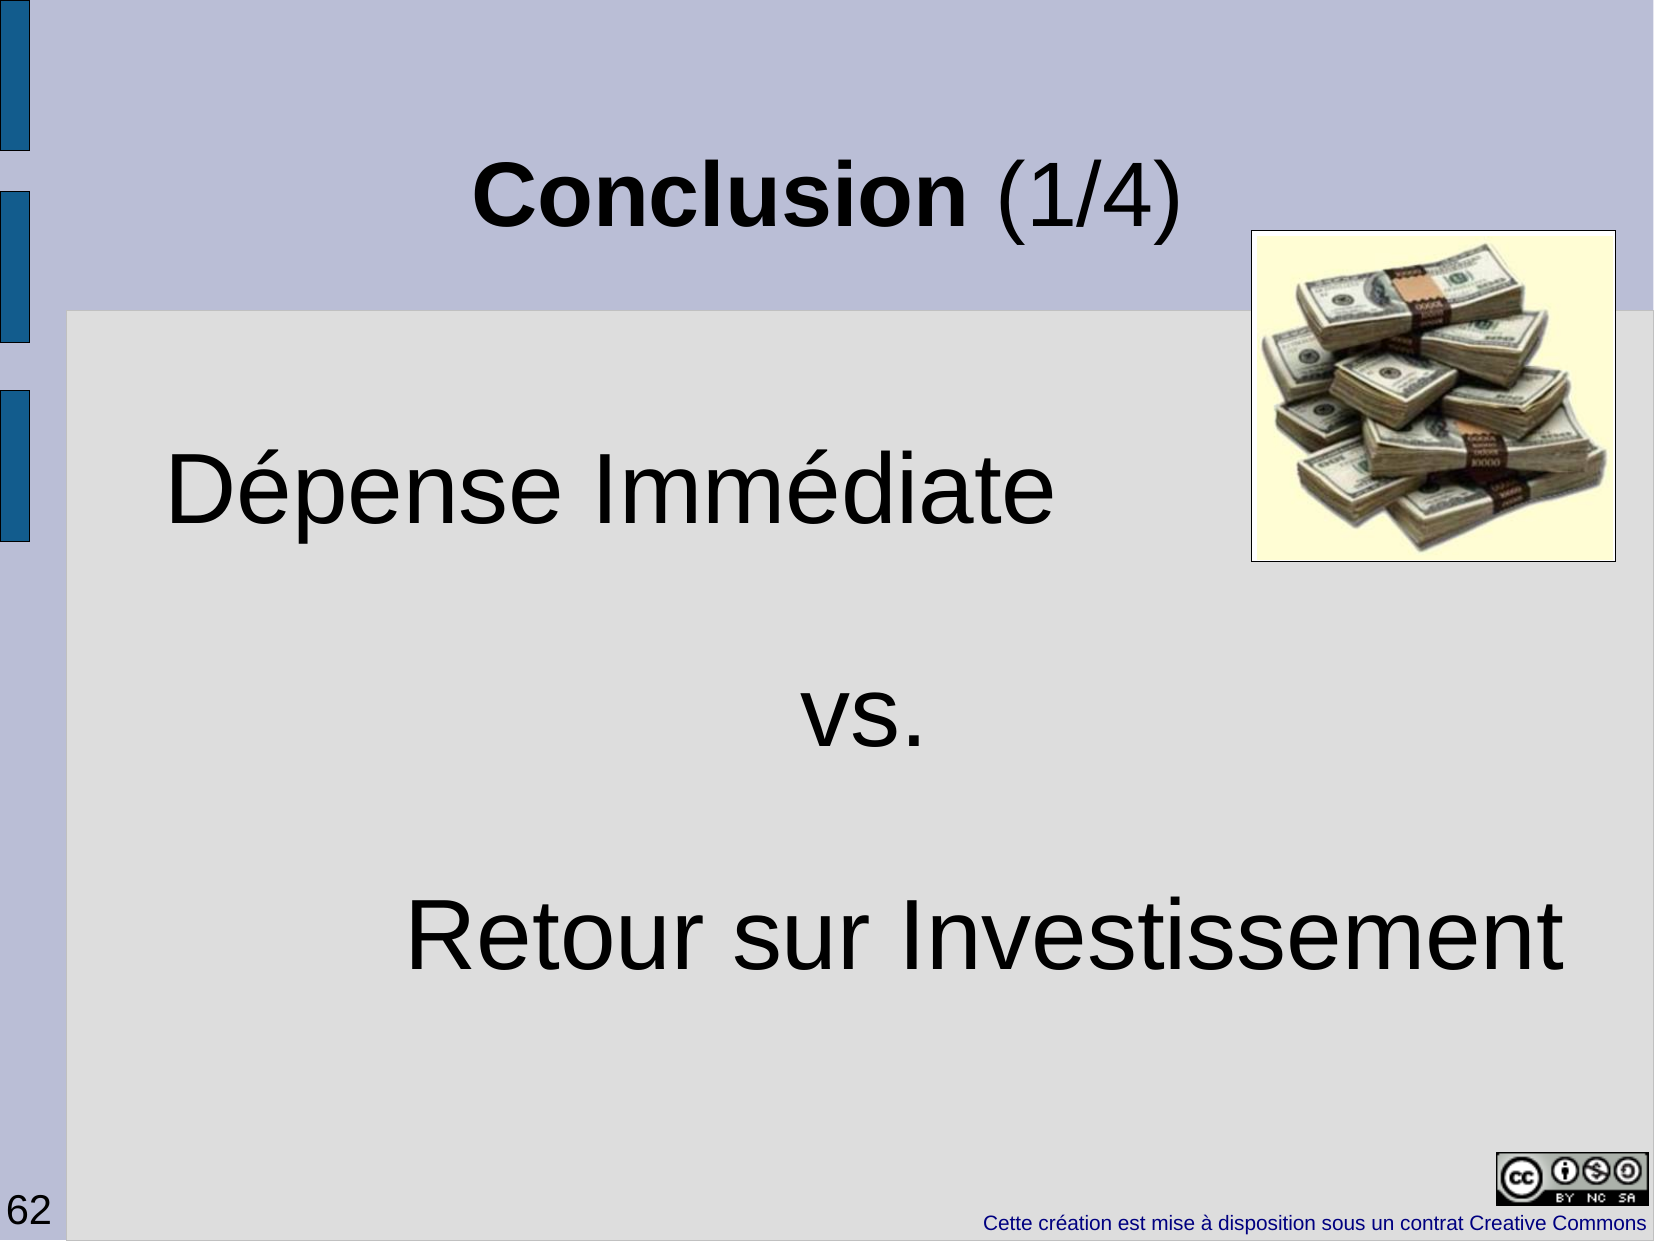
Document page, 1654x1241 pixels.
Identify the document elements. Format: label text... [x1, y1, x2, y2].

text_box [1251, 230, 1616, 562]
picture [1257, 236, 1613, 560]
list Dépense Immédiate vs. Retour sur Investissement [152, 320, 1565, 1103]
picture [1496, 1152, 1649, 1206]
title Conclusion (1/4) [121, 91, 1534, 299]
